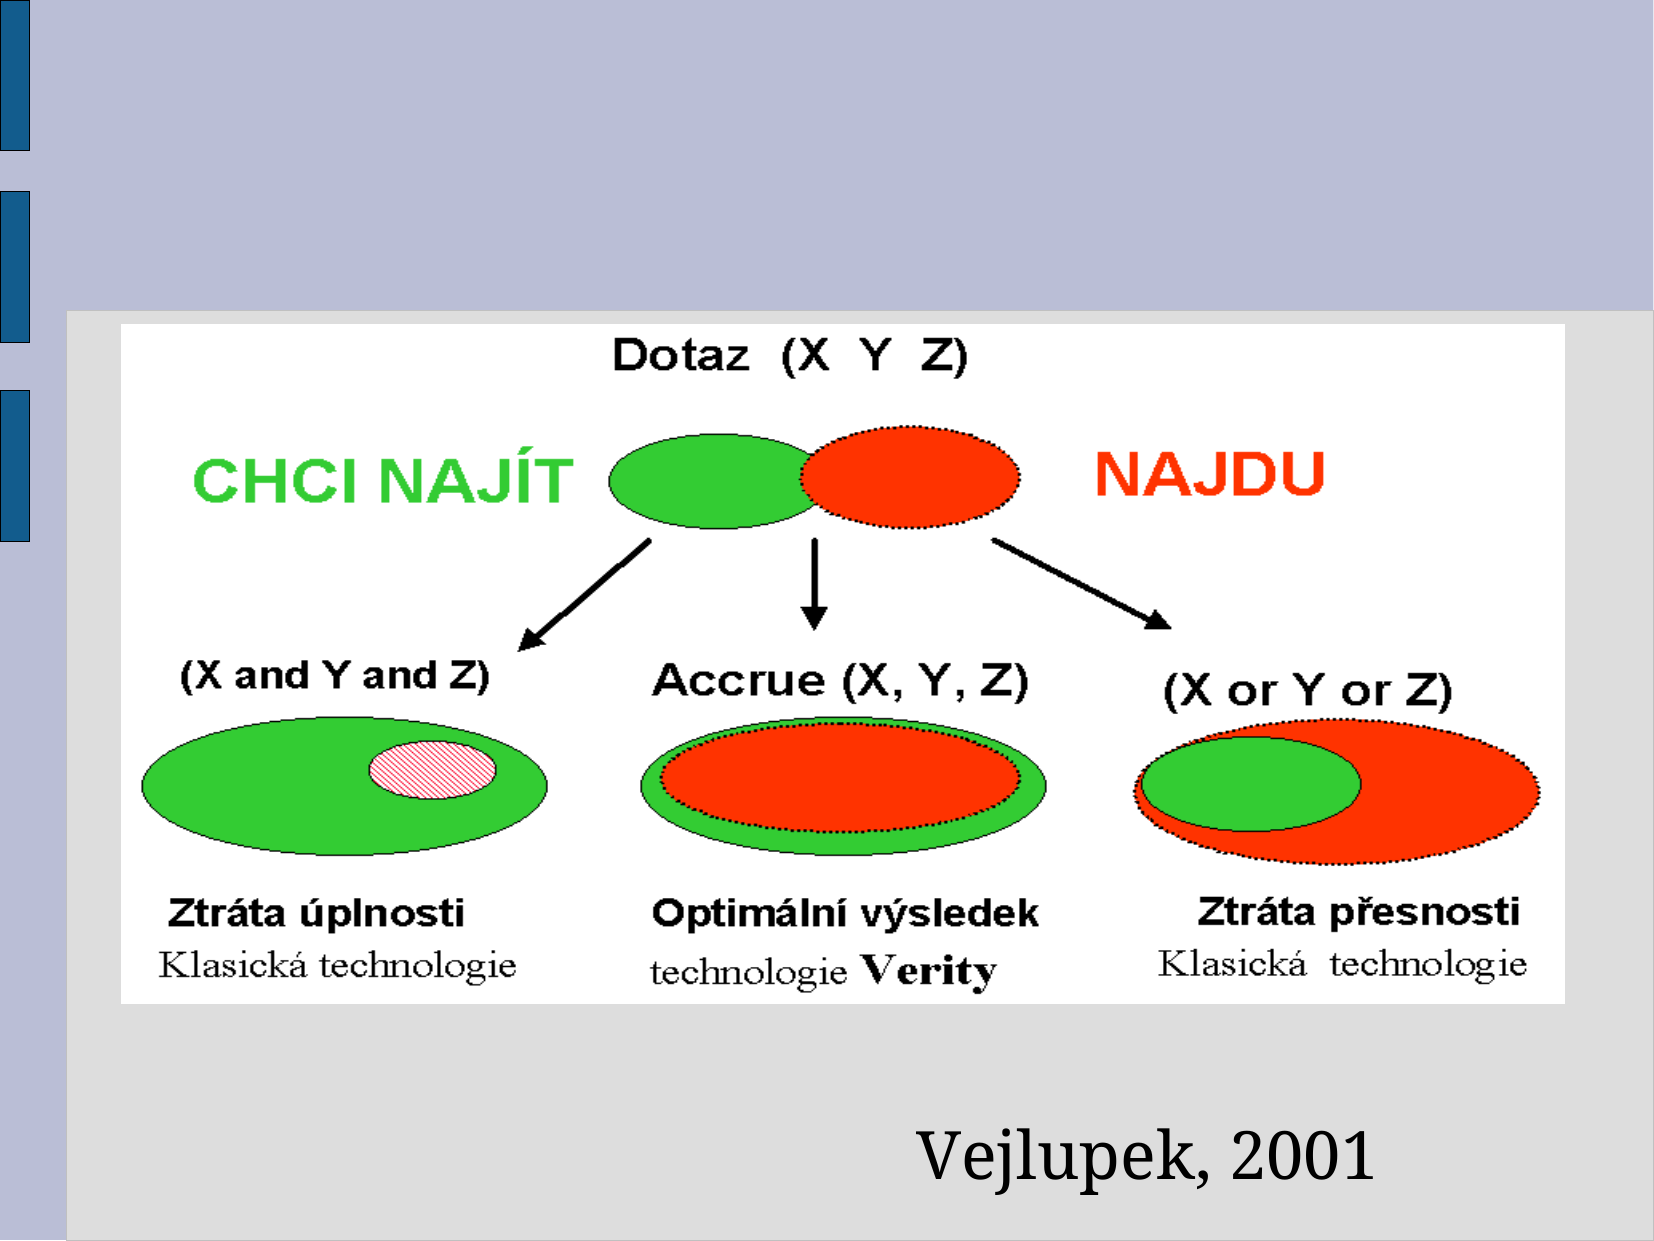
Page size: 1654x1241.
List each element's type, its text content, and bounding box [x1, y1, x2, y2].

list Vejlupek, 2001 [845, 1004, 1535, 1170]
picture [121, 324, 1565, 1004]
